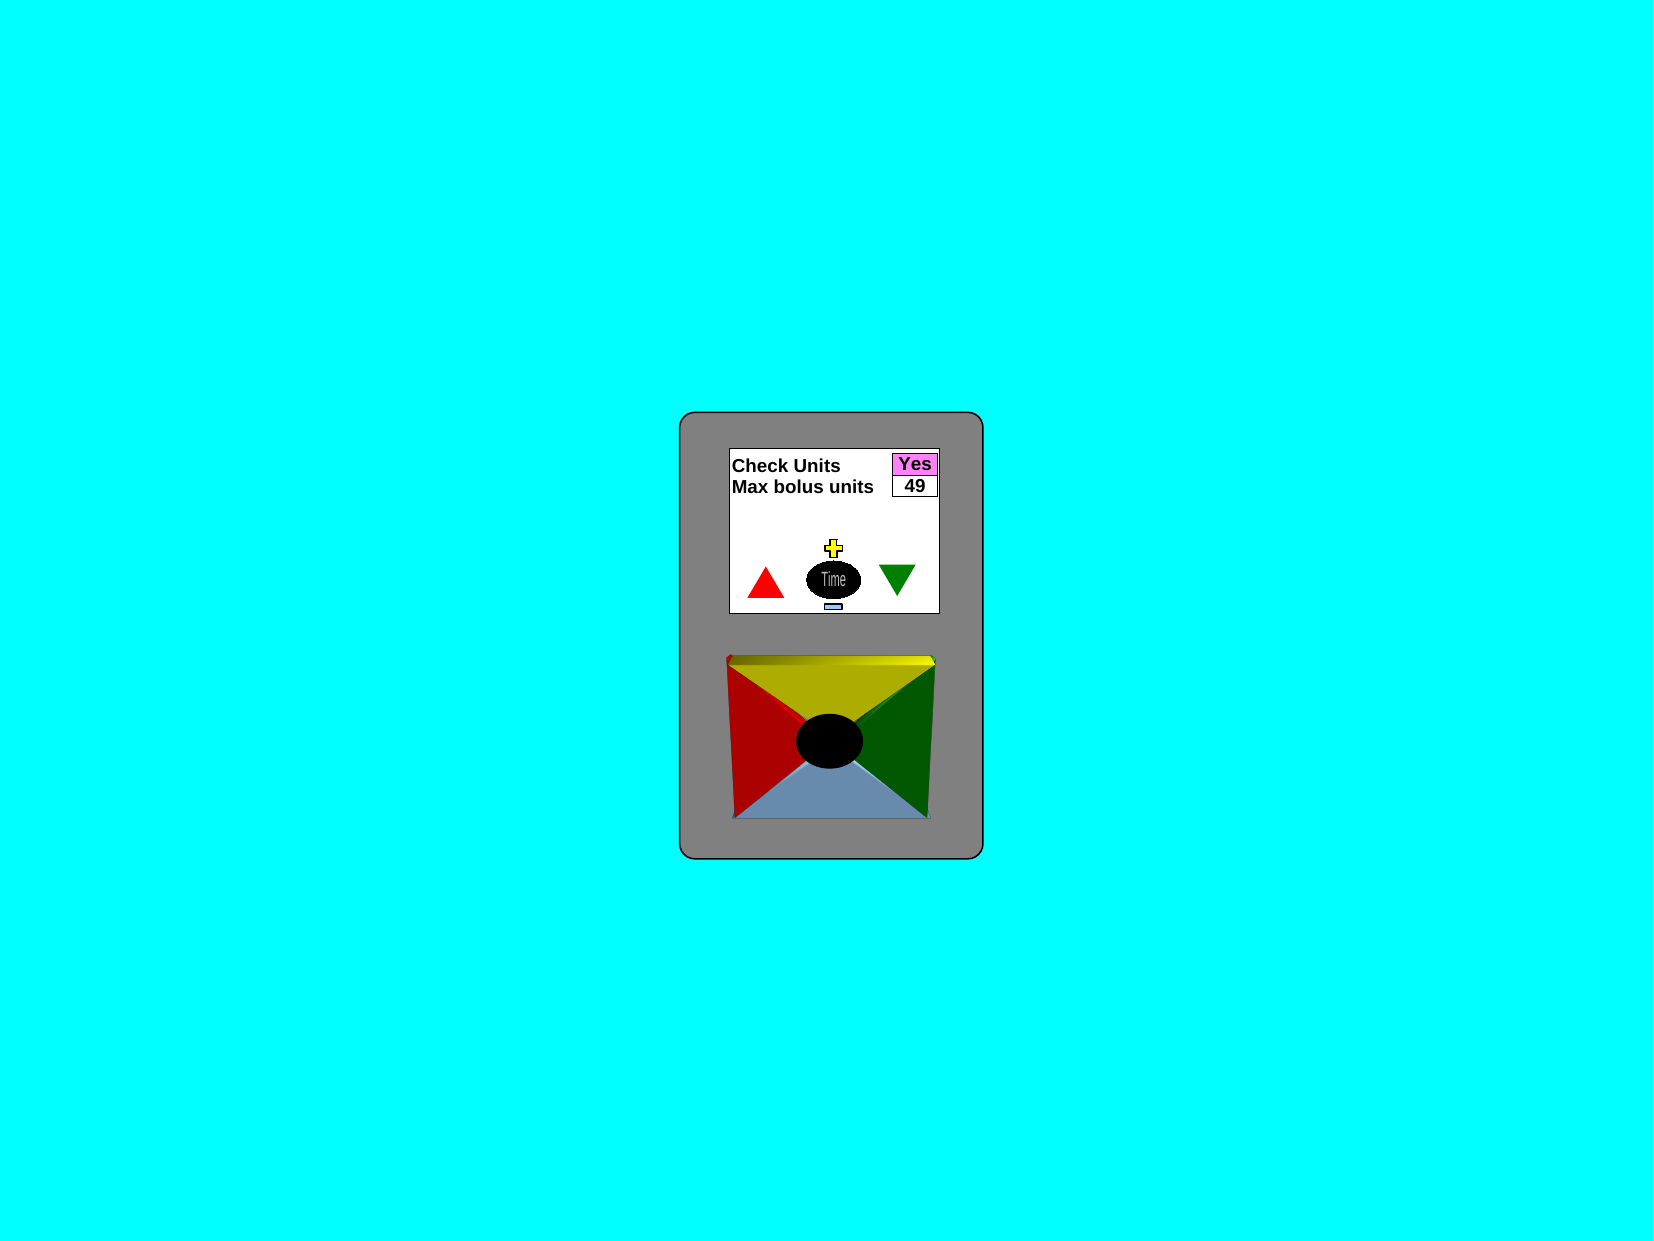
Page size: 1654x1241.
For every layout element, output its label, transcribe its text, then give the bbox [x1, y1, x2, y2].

text_box Check Units Max bolus units [717, 448, 917, 506]
text_box Yes [917, 453, 938, 476]
text_box Time [806, 560, 861, 599]
text_box [679, 412, 983, 859]
text_box 49 [917, 476, 938, 497]
